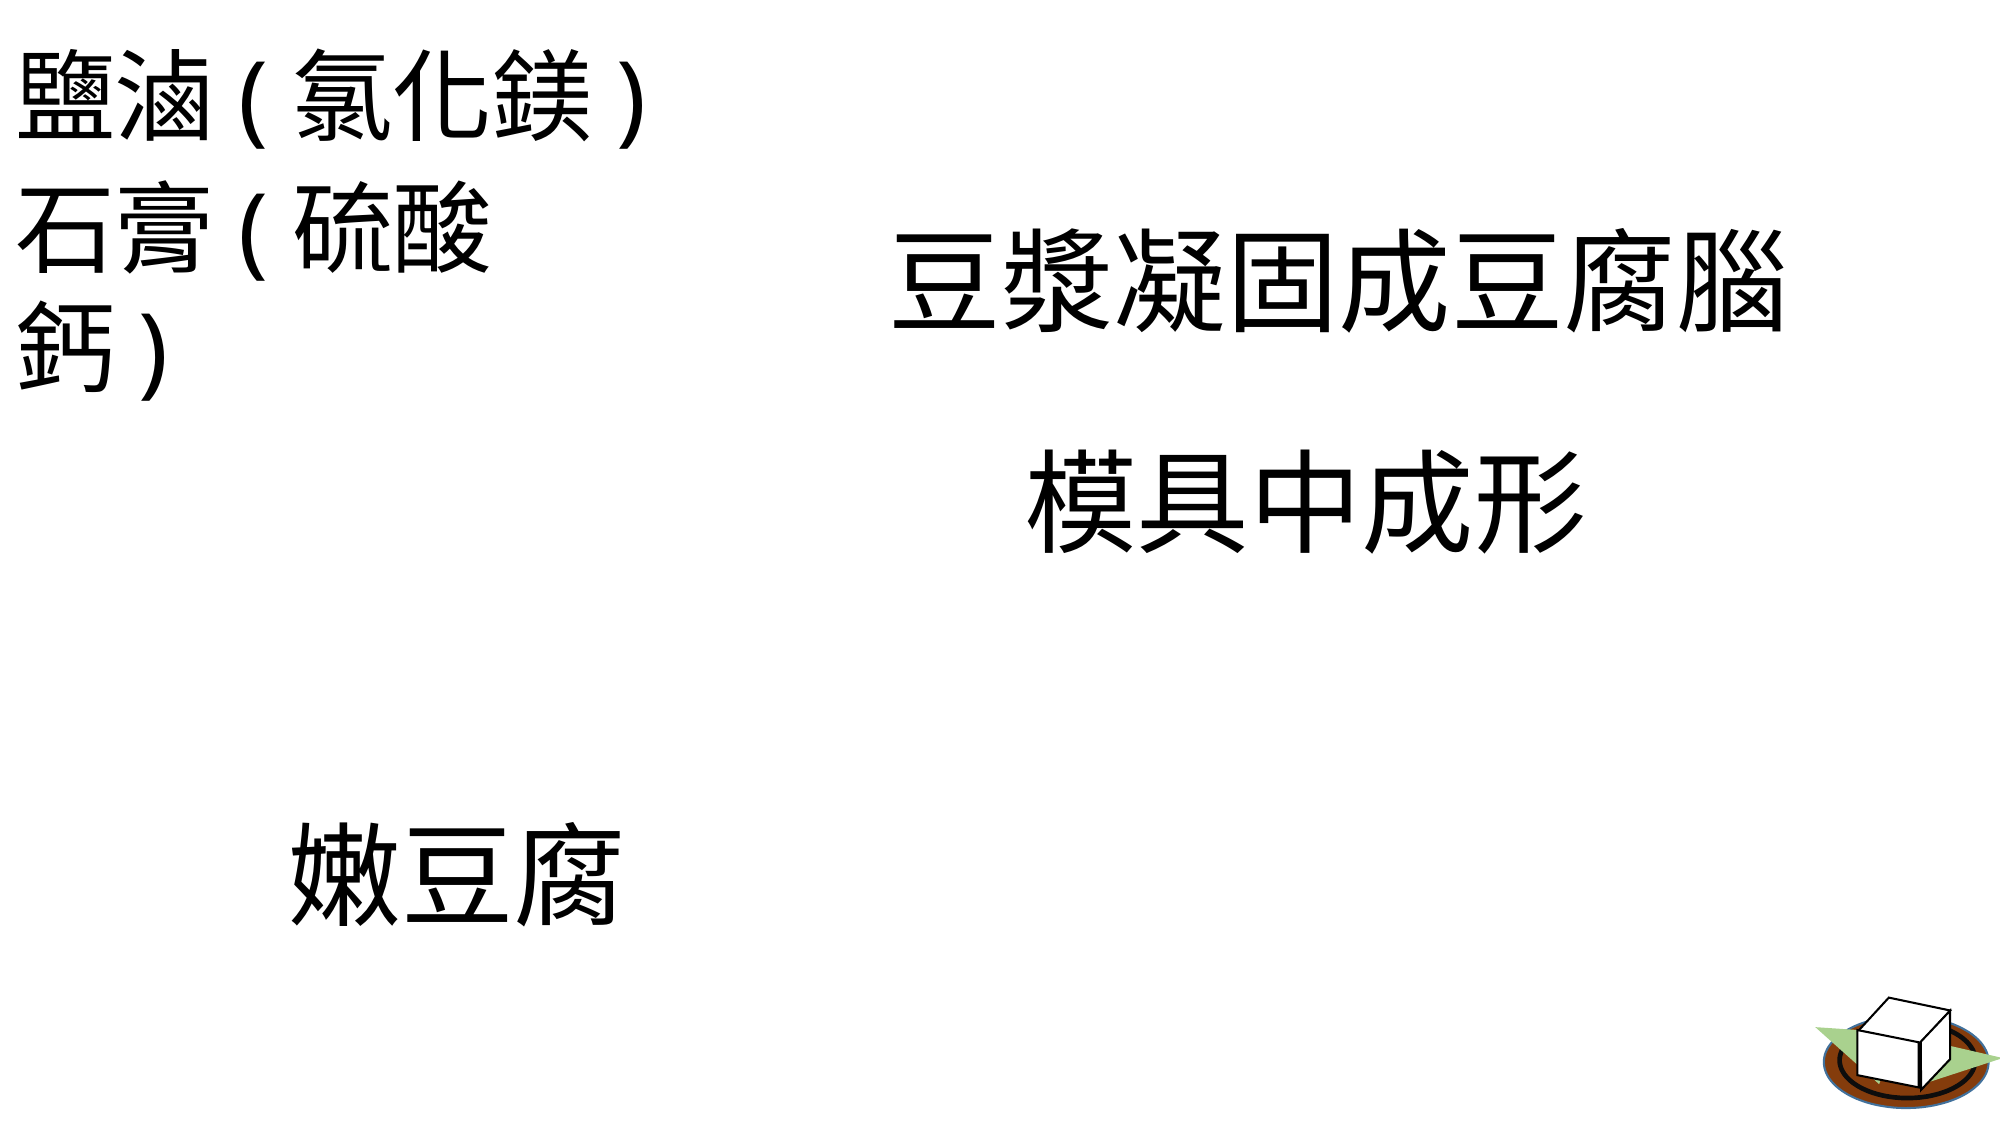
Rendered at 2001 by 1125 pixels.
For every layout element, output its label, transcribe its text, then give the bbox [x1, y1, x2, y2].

text_box [1815, 997, 2000, 1109]
text_box 石膏(硫酸鈣) [0, 163, 657, 295]
text_box 鹽滷(氯化鎂) [0, 26, 708, 163]
text_box 豆漿凝固成豆腐腦 [868, 203, 1809, 356]
text_box 嫩豆腐 [33, 797, 882, 949]
text_box 模具中成形 [881, 424, 1730, 577]
